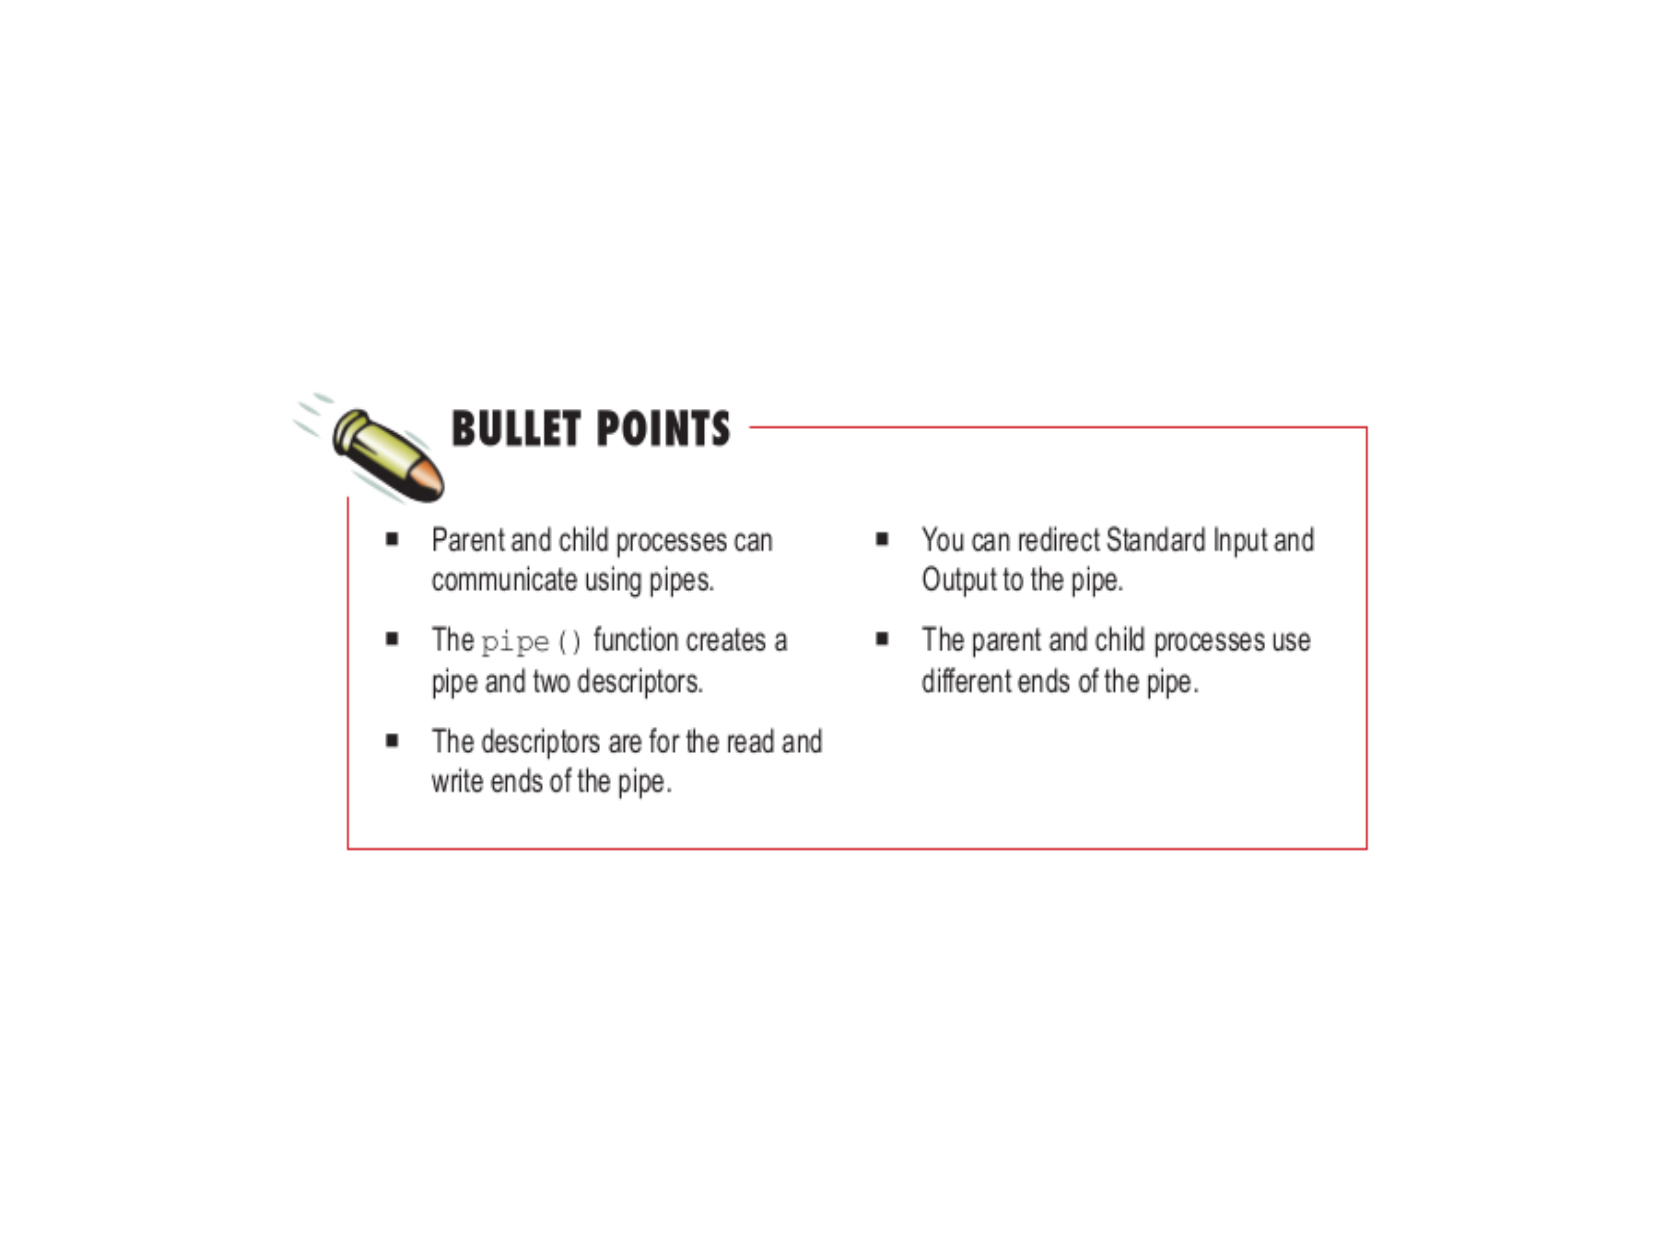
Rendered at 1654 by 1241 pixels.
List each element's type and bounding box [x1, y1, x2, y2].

picture [259, 354, 1394, 886]
